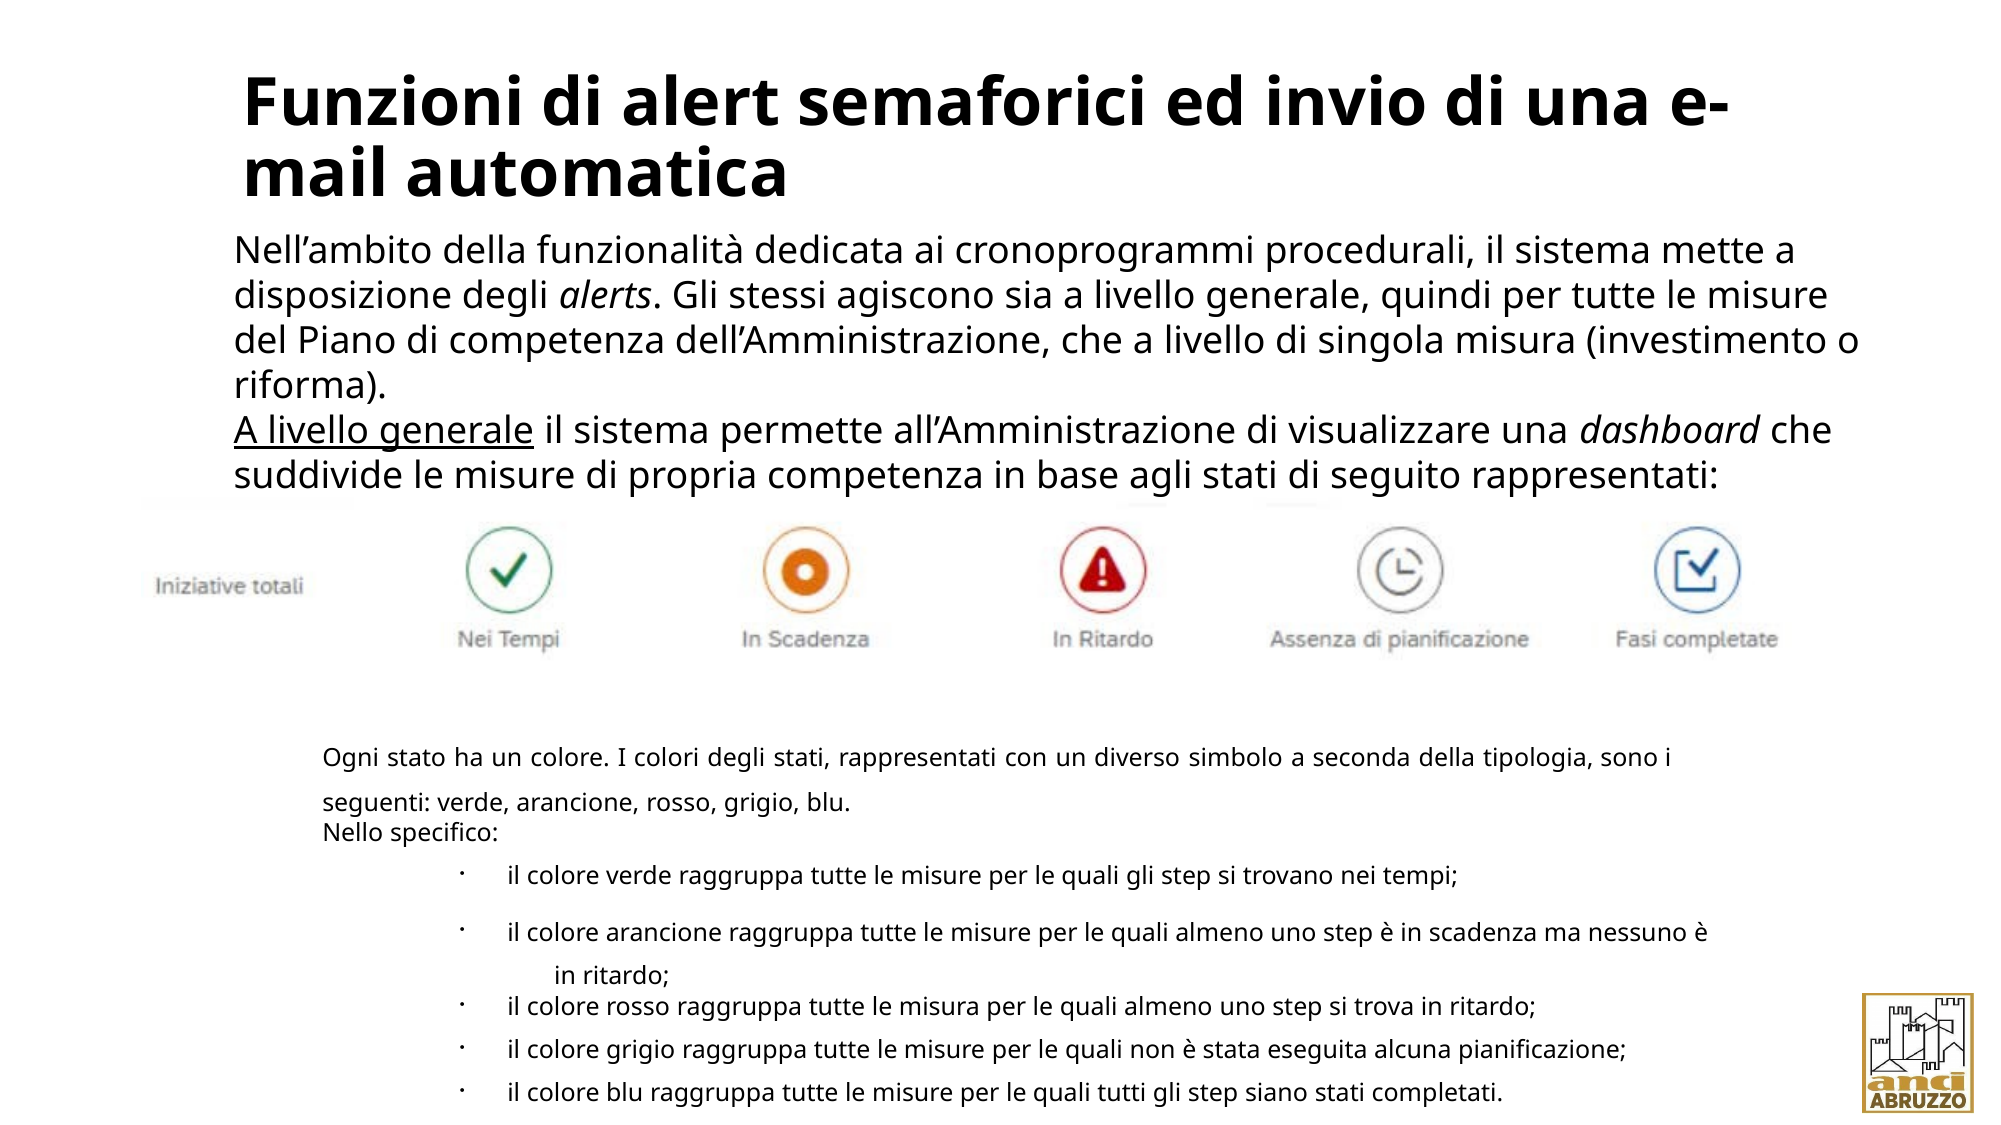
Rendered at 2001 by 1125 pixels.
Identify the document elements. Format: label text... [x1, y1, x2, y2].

text_box Ogni stato ha un colore. I colori degli stati, rappresentati con un diverso simbolo a seconda della tipologia, sono i seguenti: verde, arancione, rosso, grigio, blu. Nello specifico: il colore verde raggruppa tutte le misure per le quali gli step si trovano nei tempi; il colore arancione raggruppa tutte le misure per le quali almeno uno step è in scadenza ma nessuno è in ritardo; il colore rosso raggruppa tutte le misura per le quali almeno uno step si trova in ritardo; il colore grigio raggruppa tutte le misure per le quali non è stata eseguita alcuna pianificazione; il colore blu raggruppa tutte le misure per le quali tutti gli step siano stati completati. [295, 719, 1752, 1072]
title Funzioni di alert semaforici ed invio di una e-mail automatica [227, 53, 1863, 218]
picture [141, 548, 1792, 698]
text_box Nell’ambito della funzionalità dedicata ai cronoprogrammi procedurali, il sistema mette a disposizione degli alerts. Gli stessi agiscono sia a livello generale, quindi per tutte le misure del Piano di competenza dell’Amministrazione, che a livello di singola misura (investimento o riforma). A livello generale il sistema permette all’Amministrazione di visualizzare una dashboard che suddivide le misure di propria competenza in base agli stati di seguito rappresentati: [74, 218, 1899, 548]
